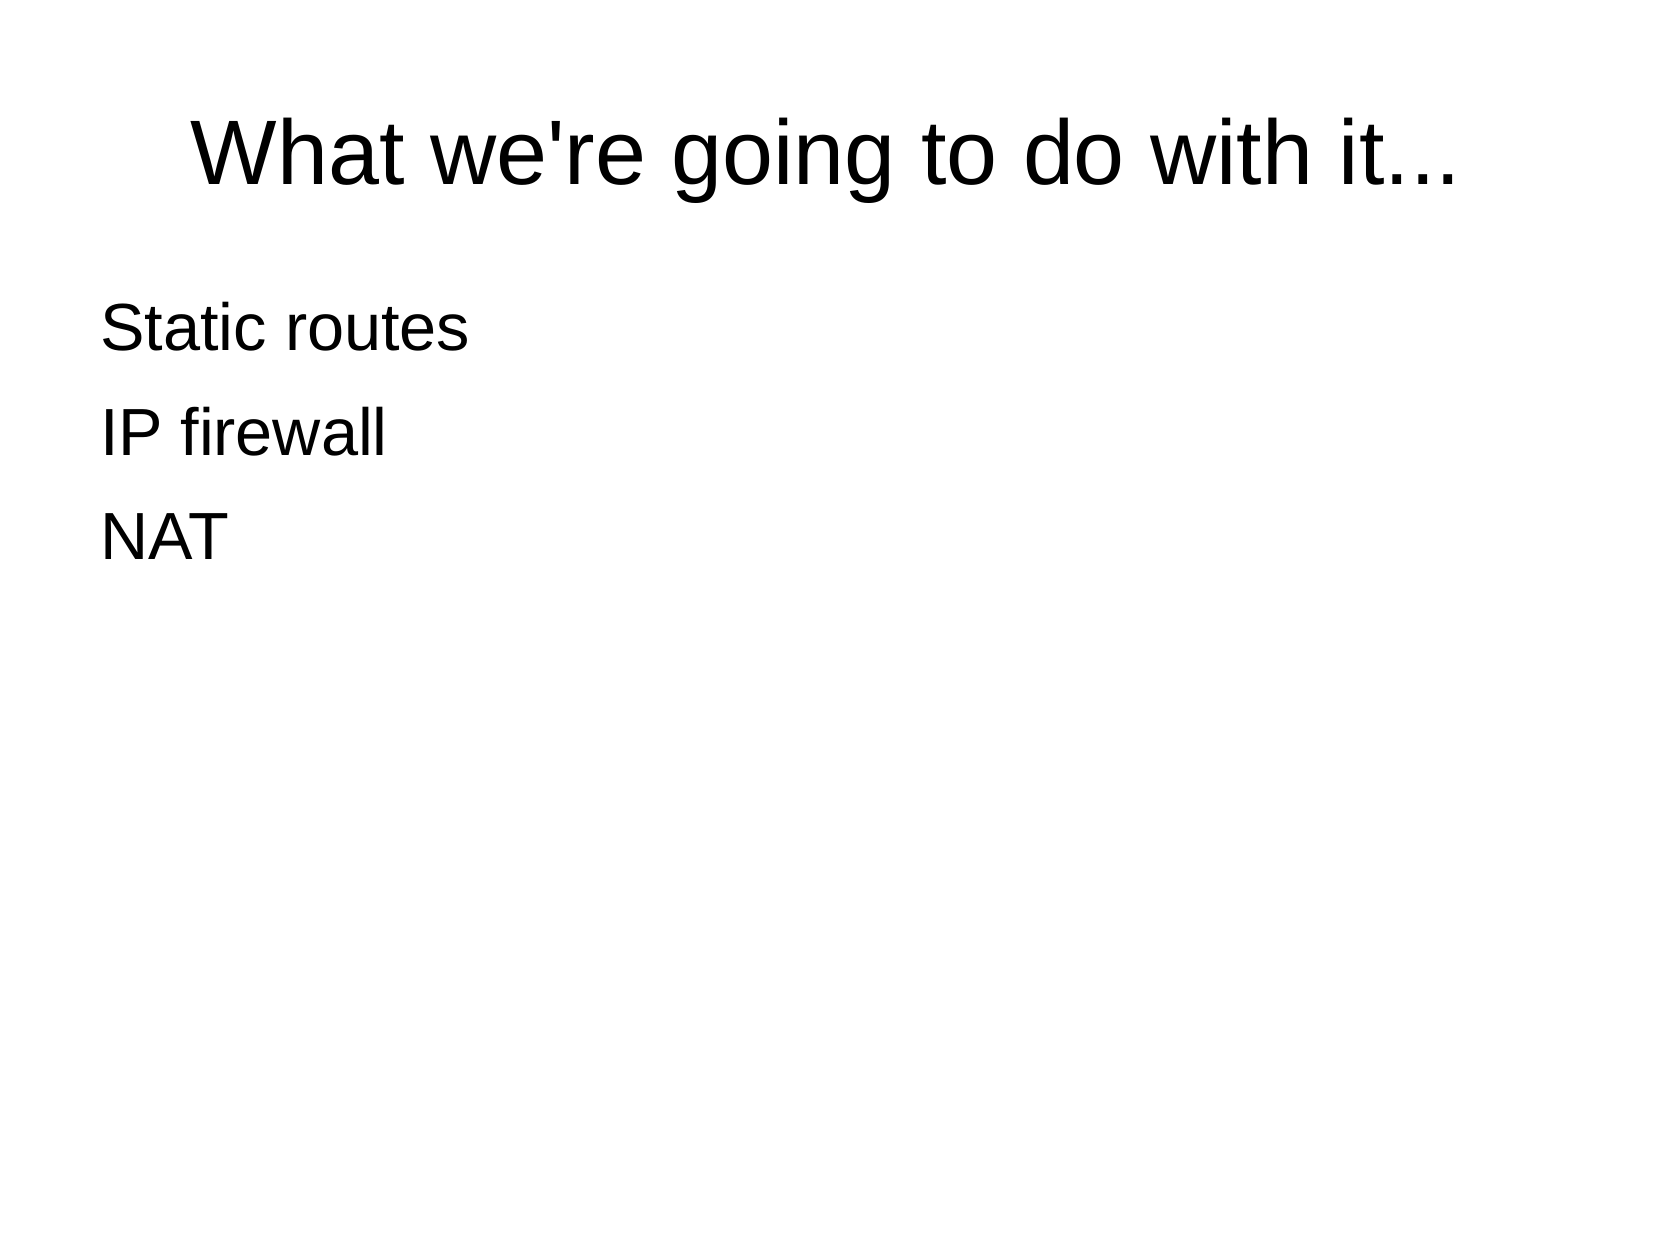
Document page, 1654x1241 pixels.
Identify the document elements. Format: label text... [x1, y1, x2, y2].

title What we're going to do with it... [82, 56, 1571, 250]
list Static routes IP firewall NAT [82, 290, 1571, 1094]
